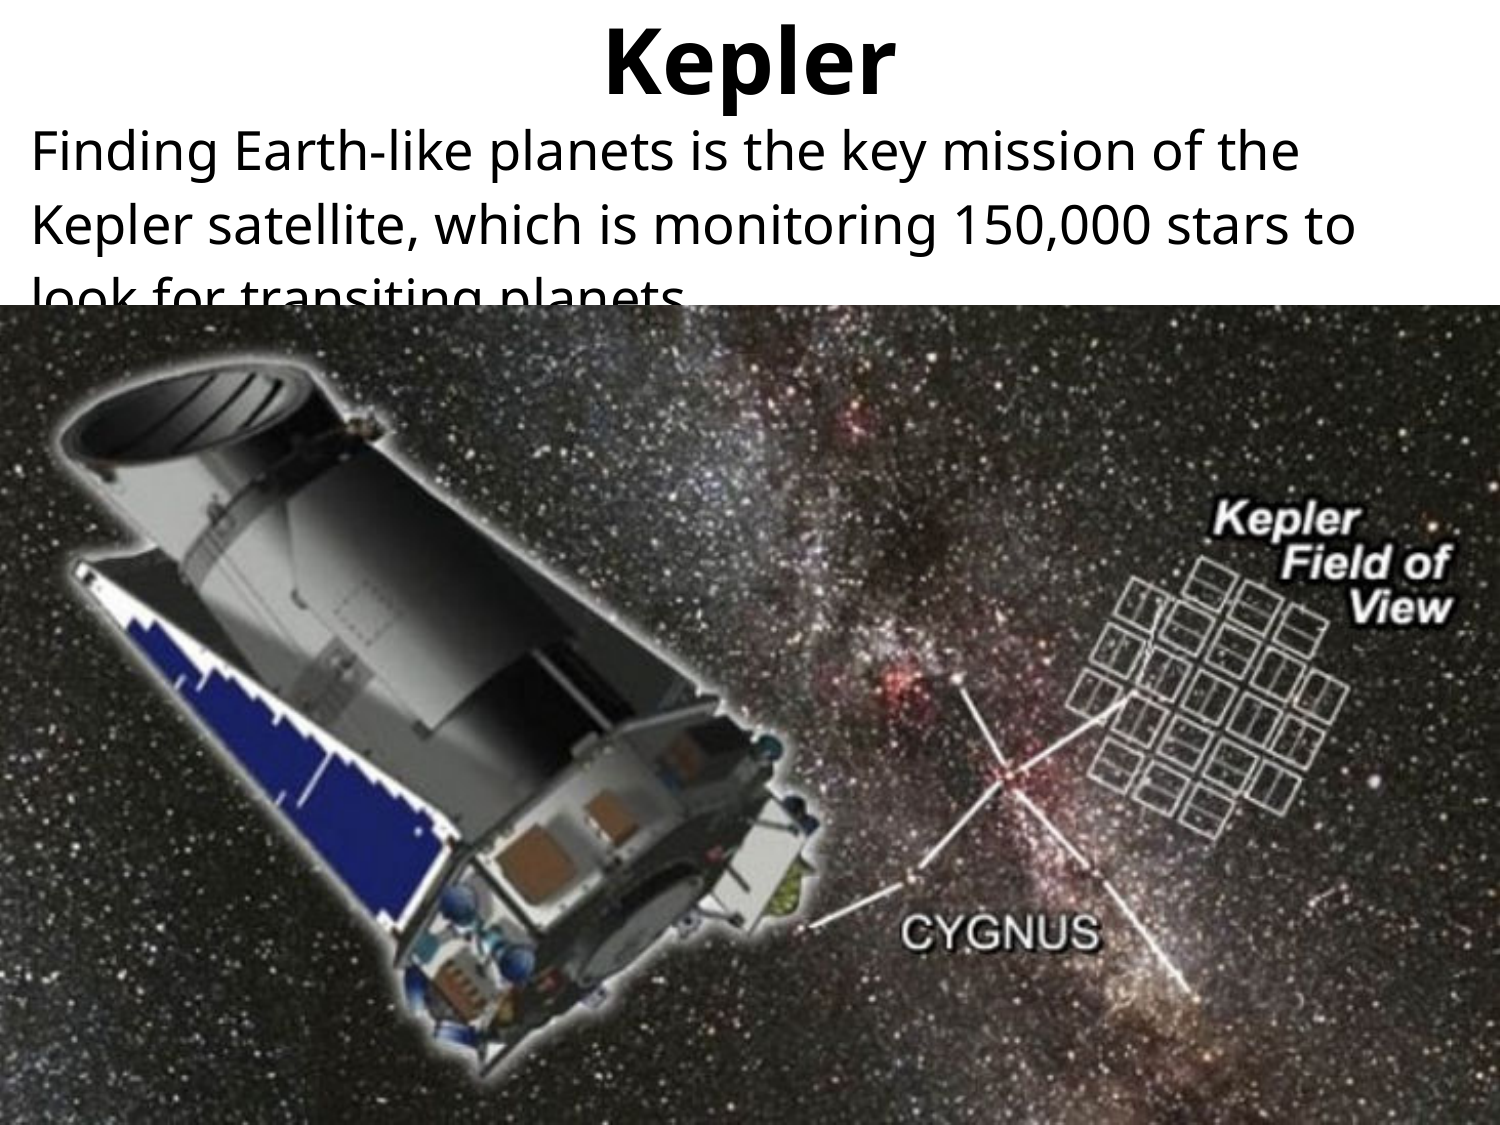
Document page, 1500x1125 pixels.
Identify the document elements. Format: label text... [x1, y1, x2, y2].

list Finding Earth-like planets is the key mission of the Kepler satellite, which is monitoring 150,000 stars to look for transiting planets [30, 112, 1471, 305]
picture [0, 305, 1500, 1125]
title Kepler [30, 5, 1471, 112]
